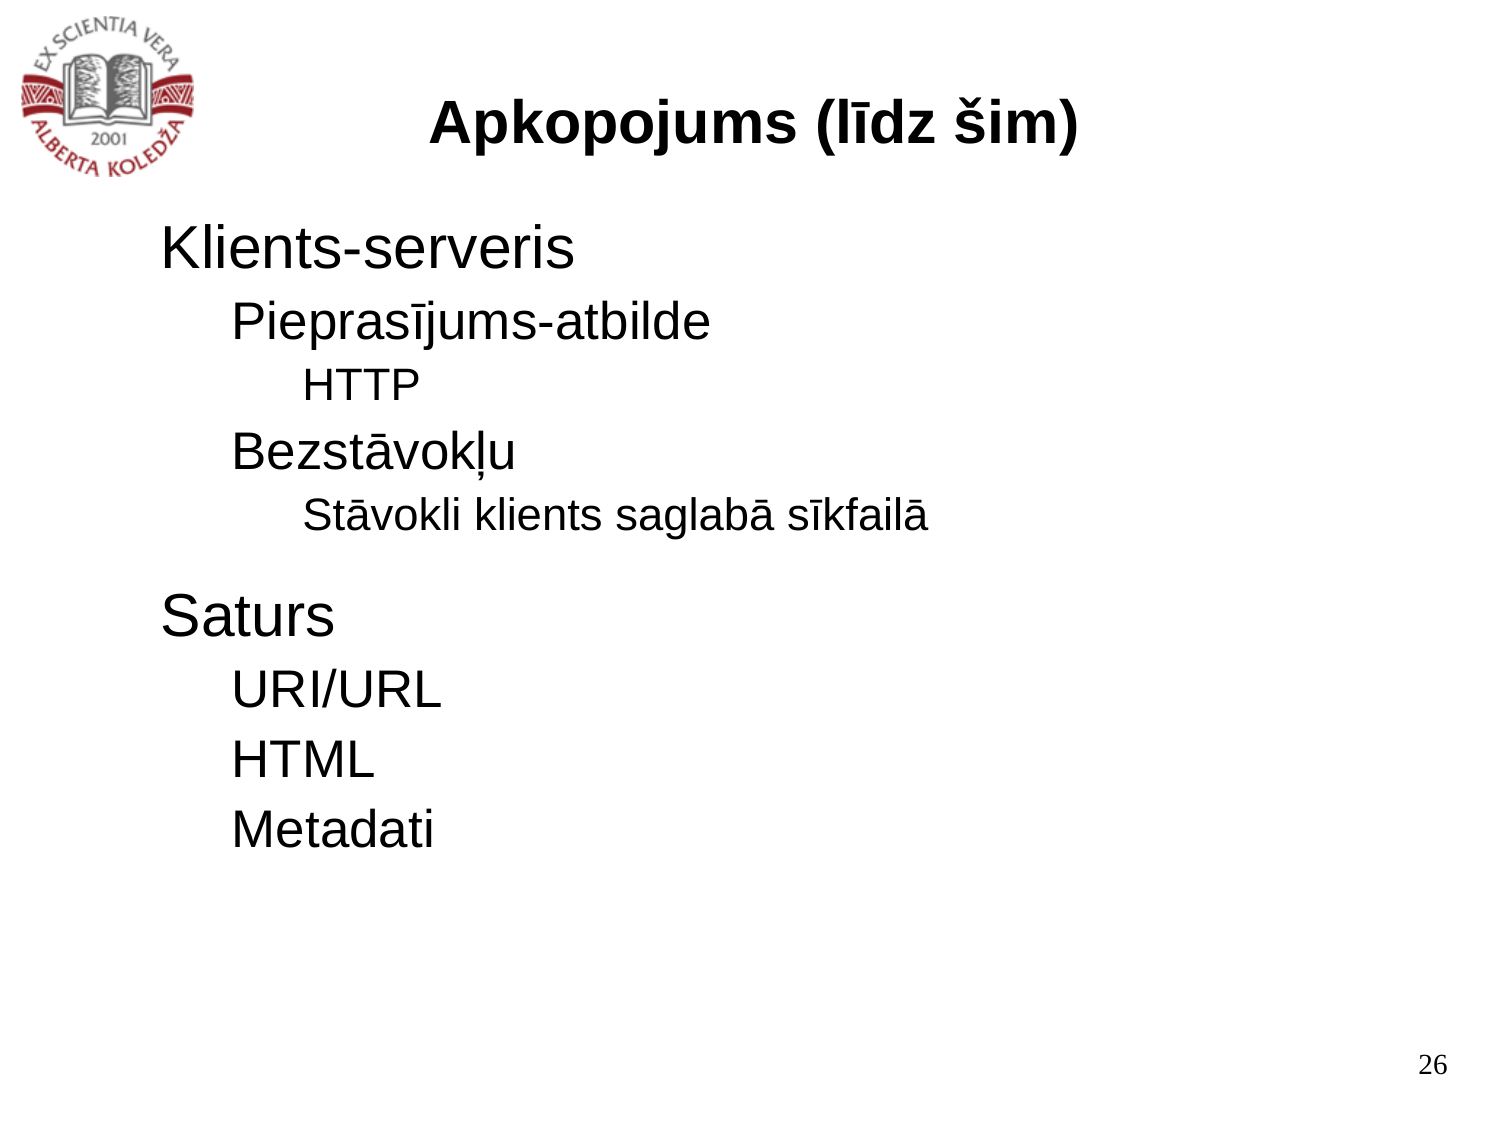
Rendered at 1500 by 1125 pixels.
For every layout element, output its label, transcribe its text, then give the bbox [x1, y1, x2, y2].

list Klients-serveris Pieprasījums-atbilde HTTP Bezstāvokļu Stāvokli klients saglabā sīkfailā Saturs URI/URL HTML Metadati [74, 200, 1463, 1101]
title Apkopojums (līdz šim) [49, 62, 1438, 175]
picture [21, 16, 194, 177]
